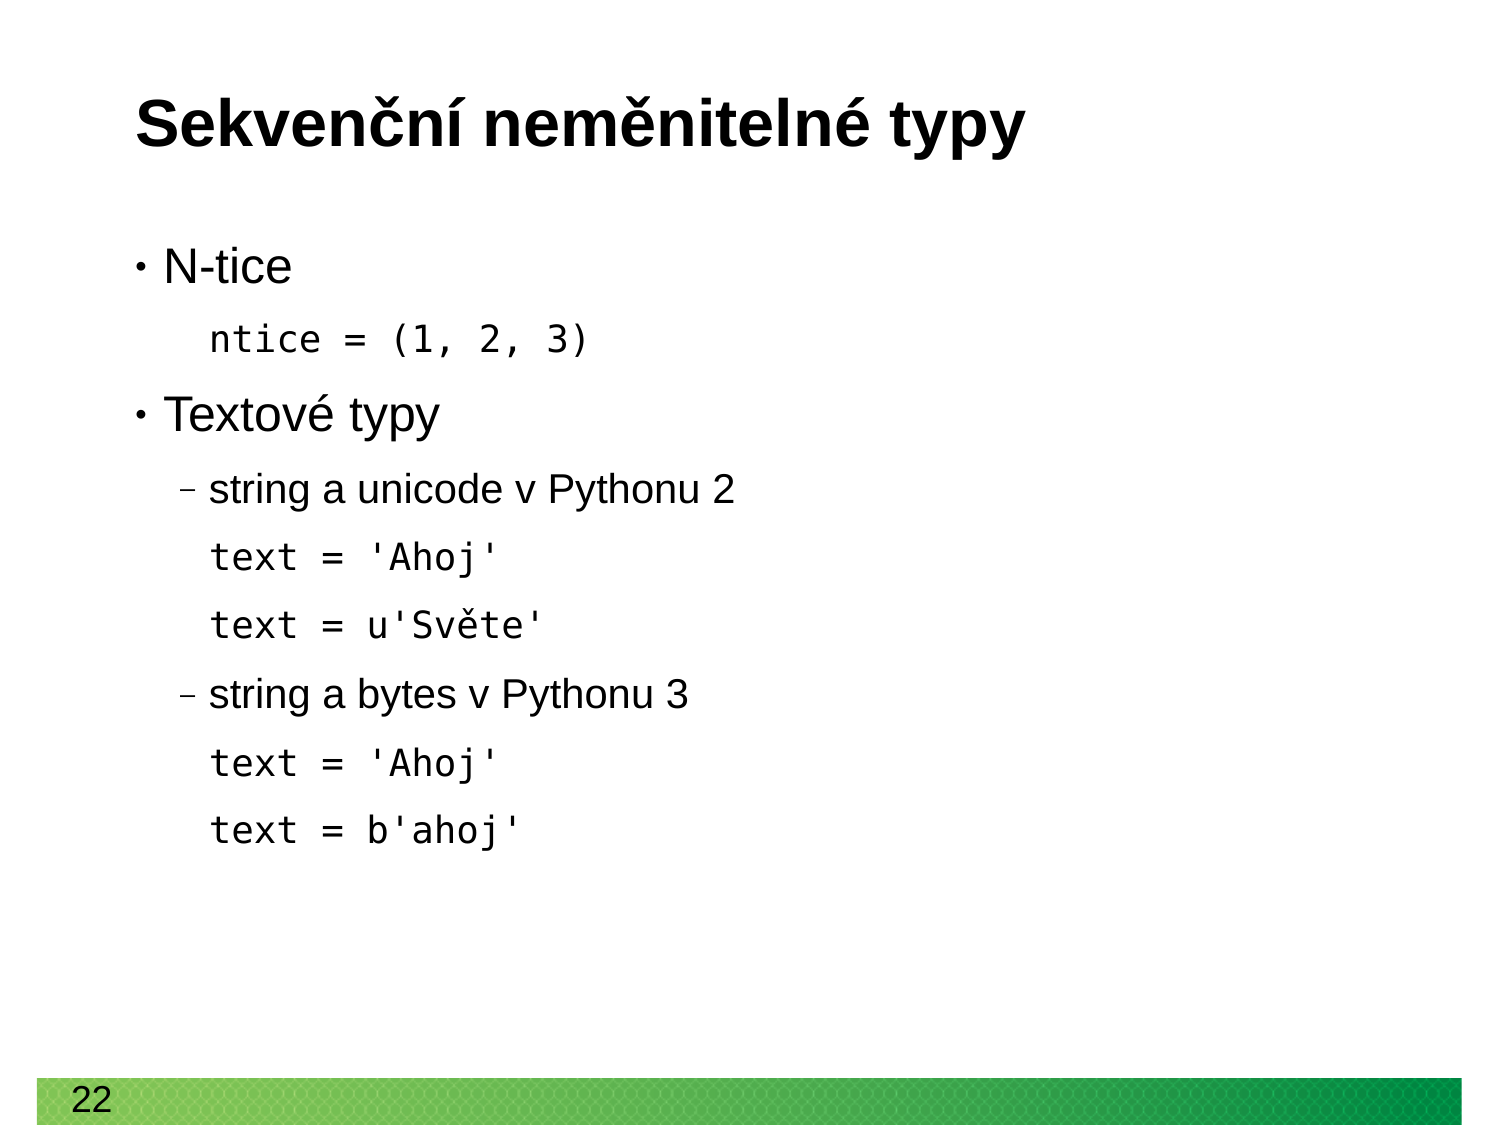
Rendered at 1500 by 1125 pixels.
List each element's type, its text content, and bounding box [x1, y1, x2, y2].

list N-tice ntice = (1, 2, 3) Textové typy string a unicode v Pythonu 2 text = 'Ahoj' text = u'Světe' string a bytes v Pythonu 3 text = 'Ahoj' text = b'ahoj' [135, 238, 1372, 982]
picture [36, 1078, 1462, 1125]
title Sekvenční neměnitelné typy [135, 41, 1372, 204]
